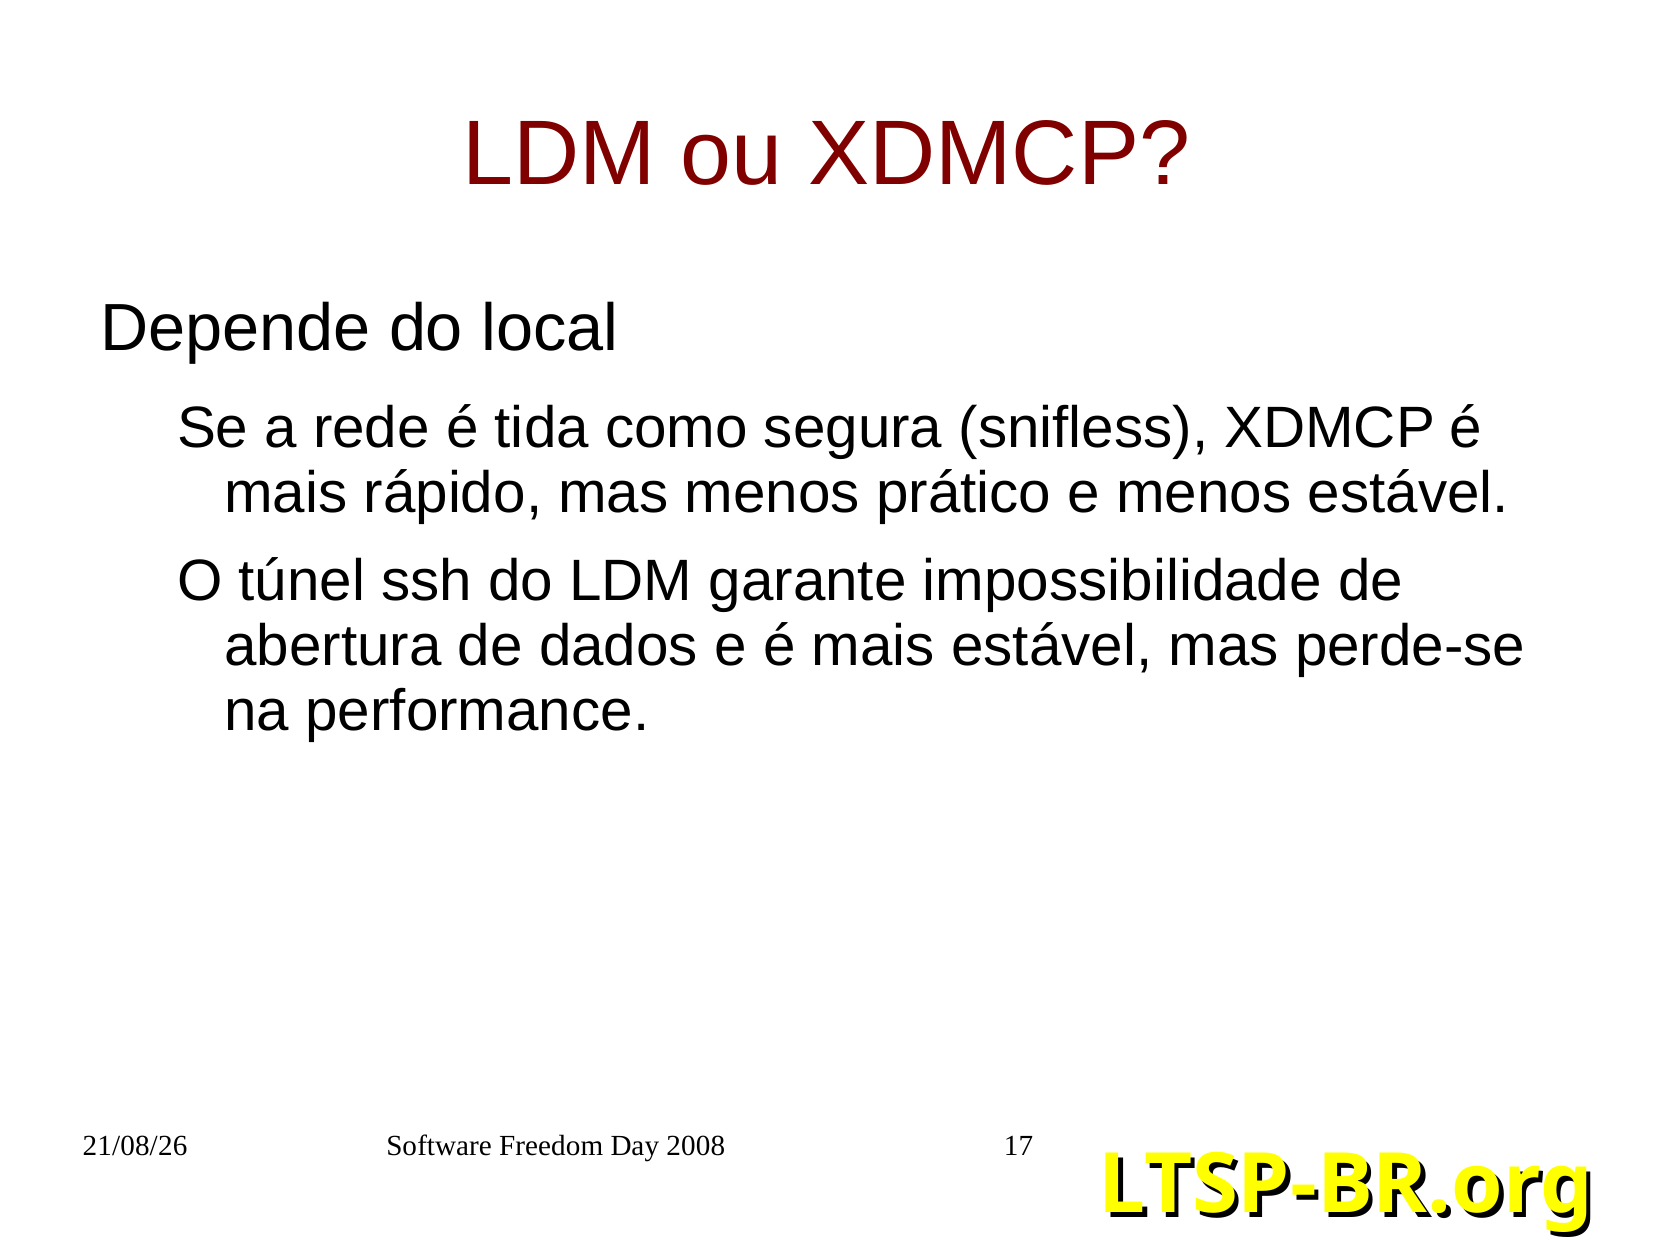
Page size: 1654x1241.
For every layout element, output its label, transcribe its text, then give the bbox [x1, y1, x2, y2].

list Depende do local Se a rede é tida como segura (snifless), XDMCP é mais rápido, mas menos prático e menos estável. O túnel ssh do LDM garante impossibilidade de abertura de dados e é mais estável, mas perde-se na performance. [82, 290, 1571, 1094]
title LDM ou XDMCP? [82, 56, 1571, 250]
